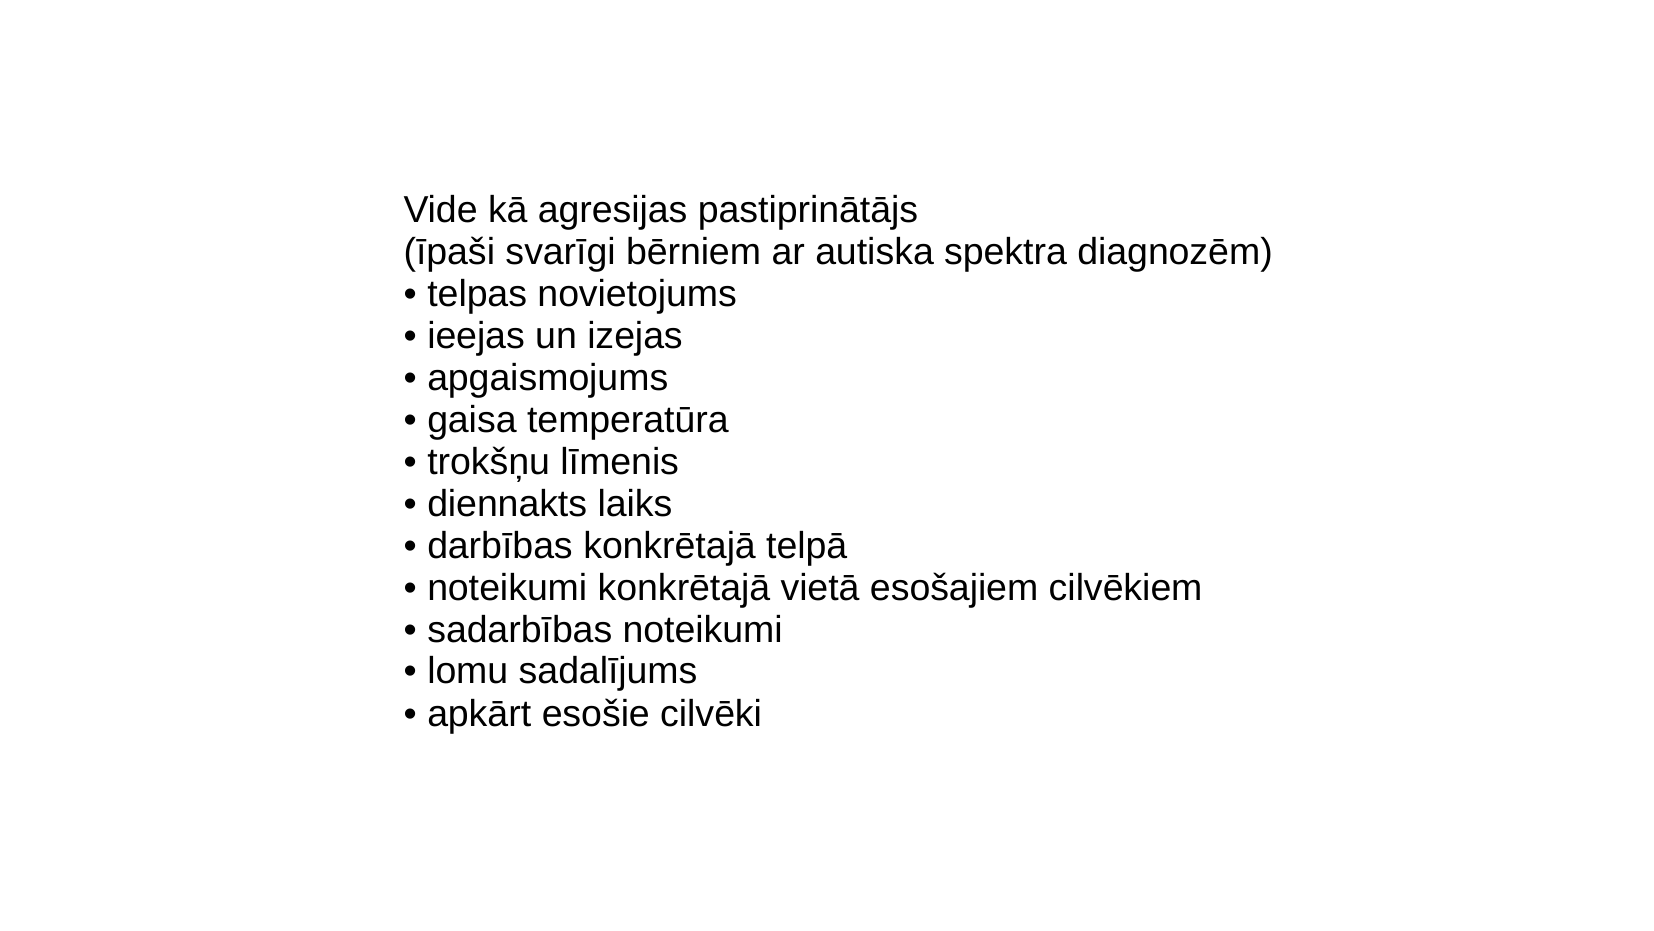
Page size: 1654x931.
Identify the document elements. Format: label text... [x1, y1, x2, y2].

text_box Vide kā agresijas pastiprinātājs (īpaši svarīgi bērniem ar autiska spektra diagnozēm) • telpas novietojums • ieejas un izejas • apgaismojums • gaisa temperatūra • trokšņu līmenis • diennakts laiks • darbības konkrētajā telpā • noteikumi konkrētajā vietā esošajiem cilvēkiem • sadarbības noteikumi • lomu sadalījums • apkārt esošie cilvēki [388, 180, 1288, 742]
